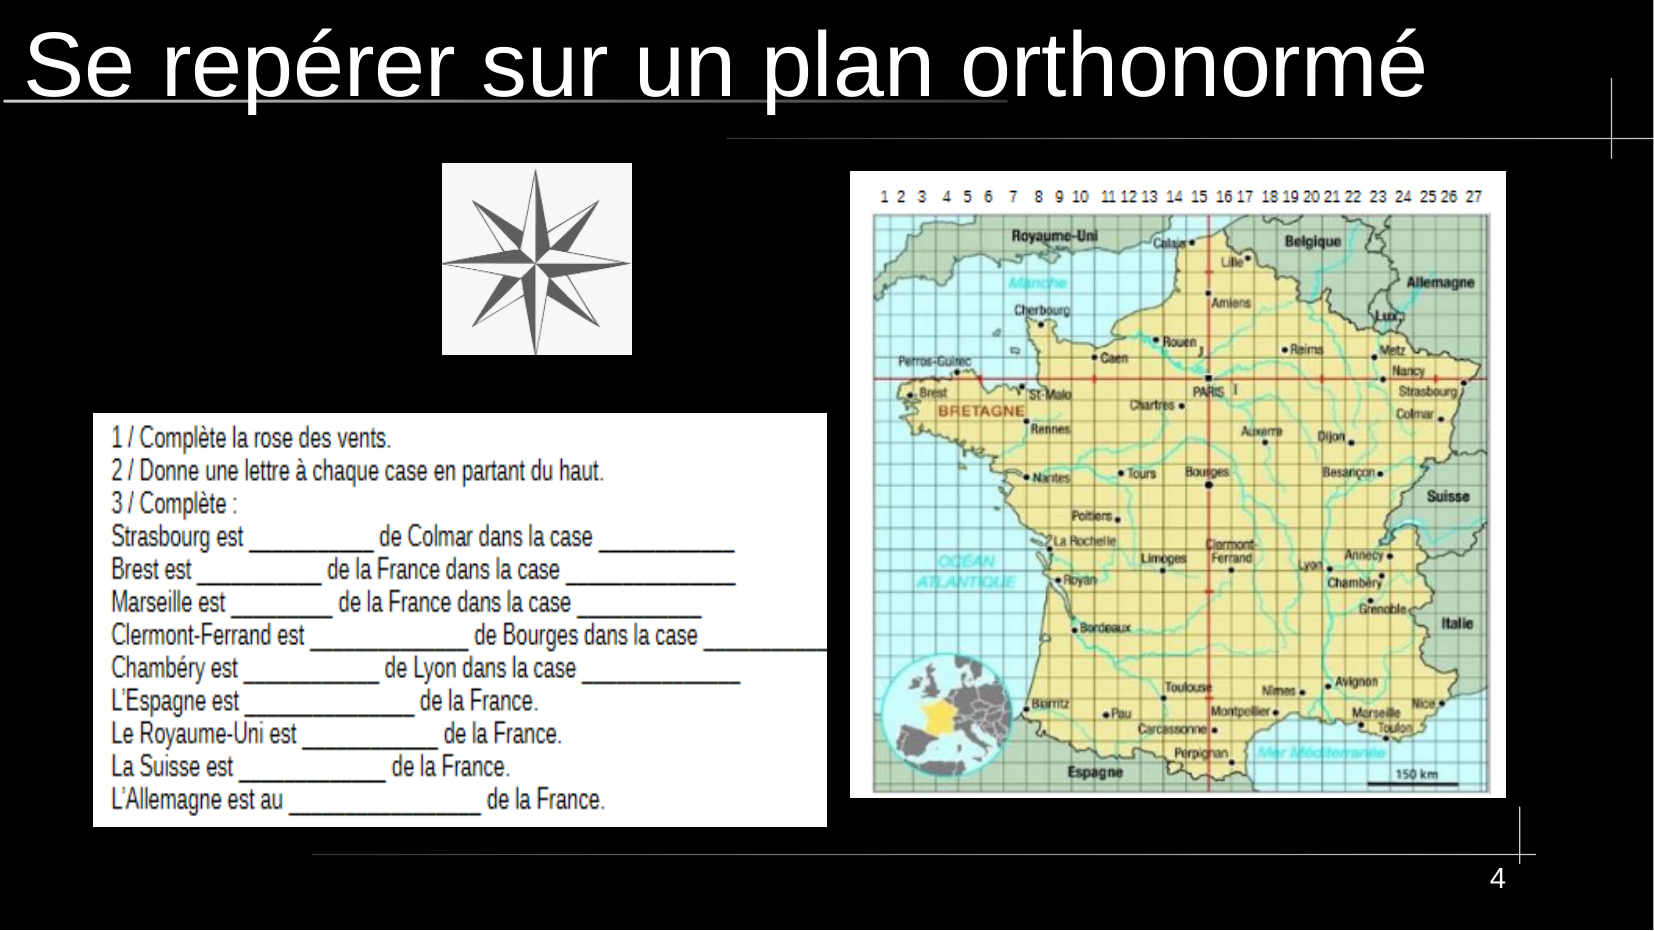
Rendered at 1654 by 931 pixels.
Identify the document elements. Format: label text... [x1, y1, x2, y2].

title Se repérer sur un plan orthonormé [23, 11, 1589, 119]
picture [93, 413, 827, 827]
picture [442, 163, 632, 355]
picture [850, 171, 1506, 798]
